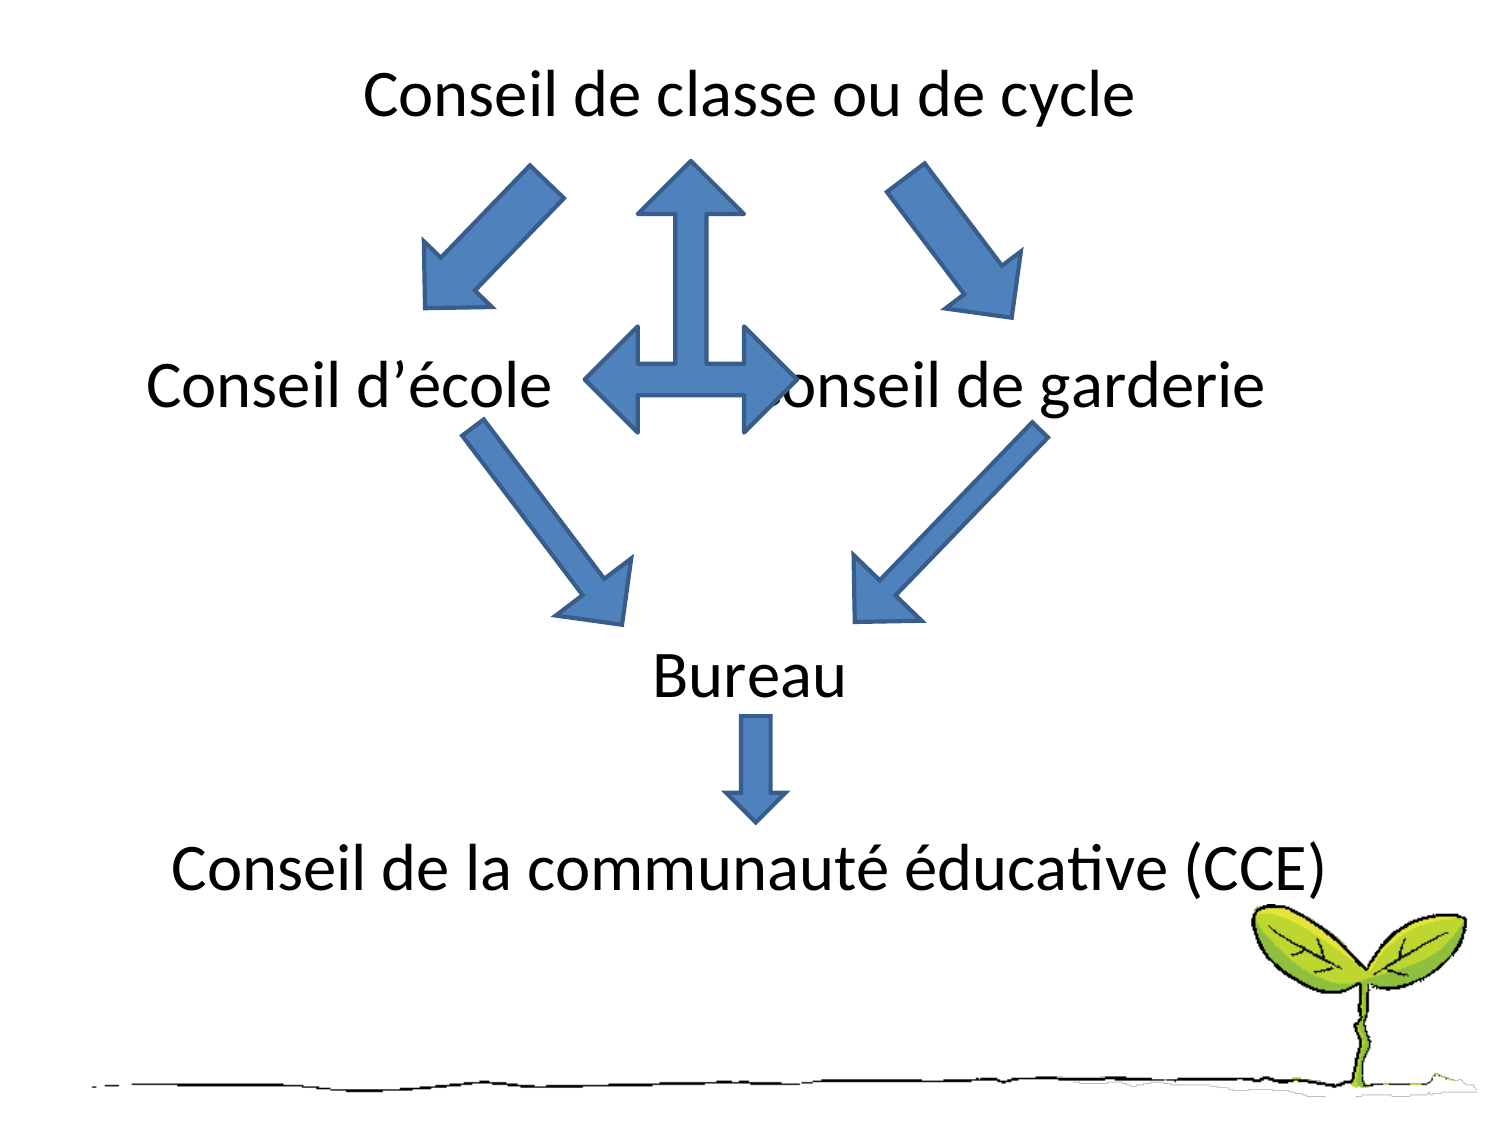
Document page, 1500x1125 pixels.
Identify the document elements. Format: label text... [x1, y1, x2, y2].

picture [88, 904, 1477, 1098]
list Conseil de classe ou de cycle Conseil d’école Conseil de garderie Bureau Conseil de la communauté éducative (CCE) [75, 42, 1426, 1005]
text_box [584, 160, 798, 433]
text_box [462, 419, 632, 625]
text_box [726, 716, 786, 823]
text_box [886, 163, 1021, 318]
text_box [423, 165, 564, 309]
text_box [853, 422, 1048, 622]
